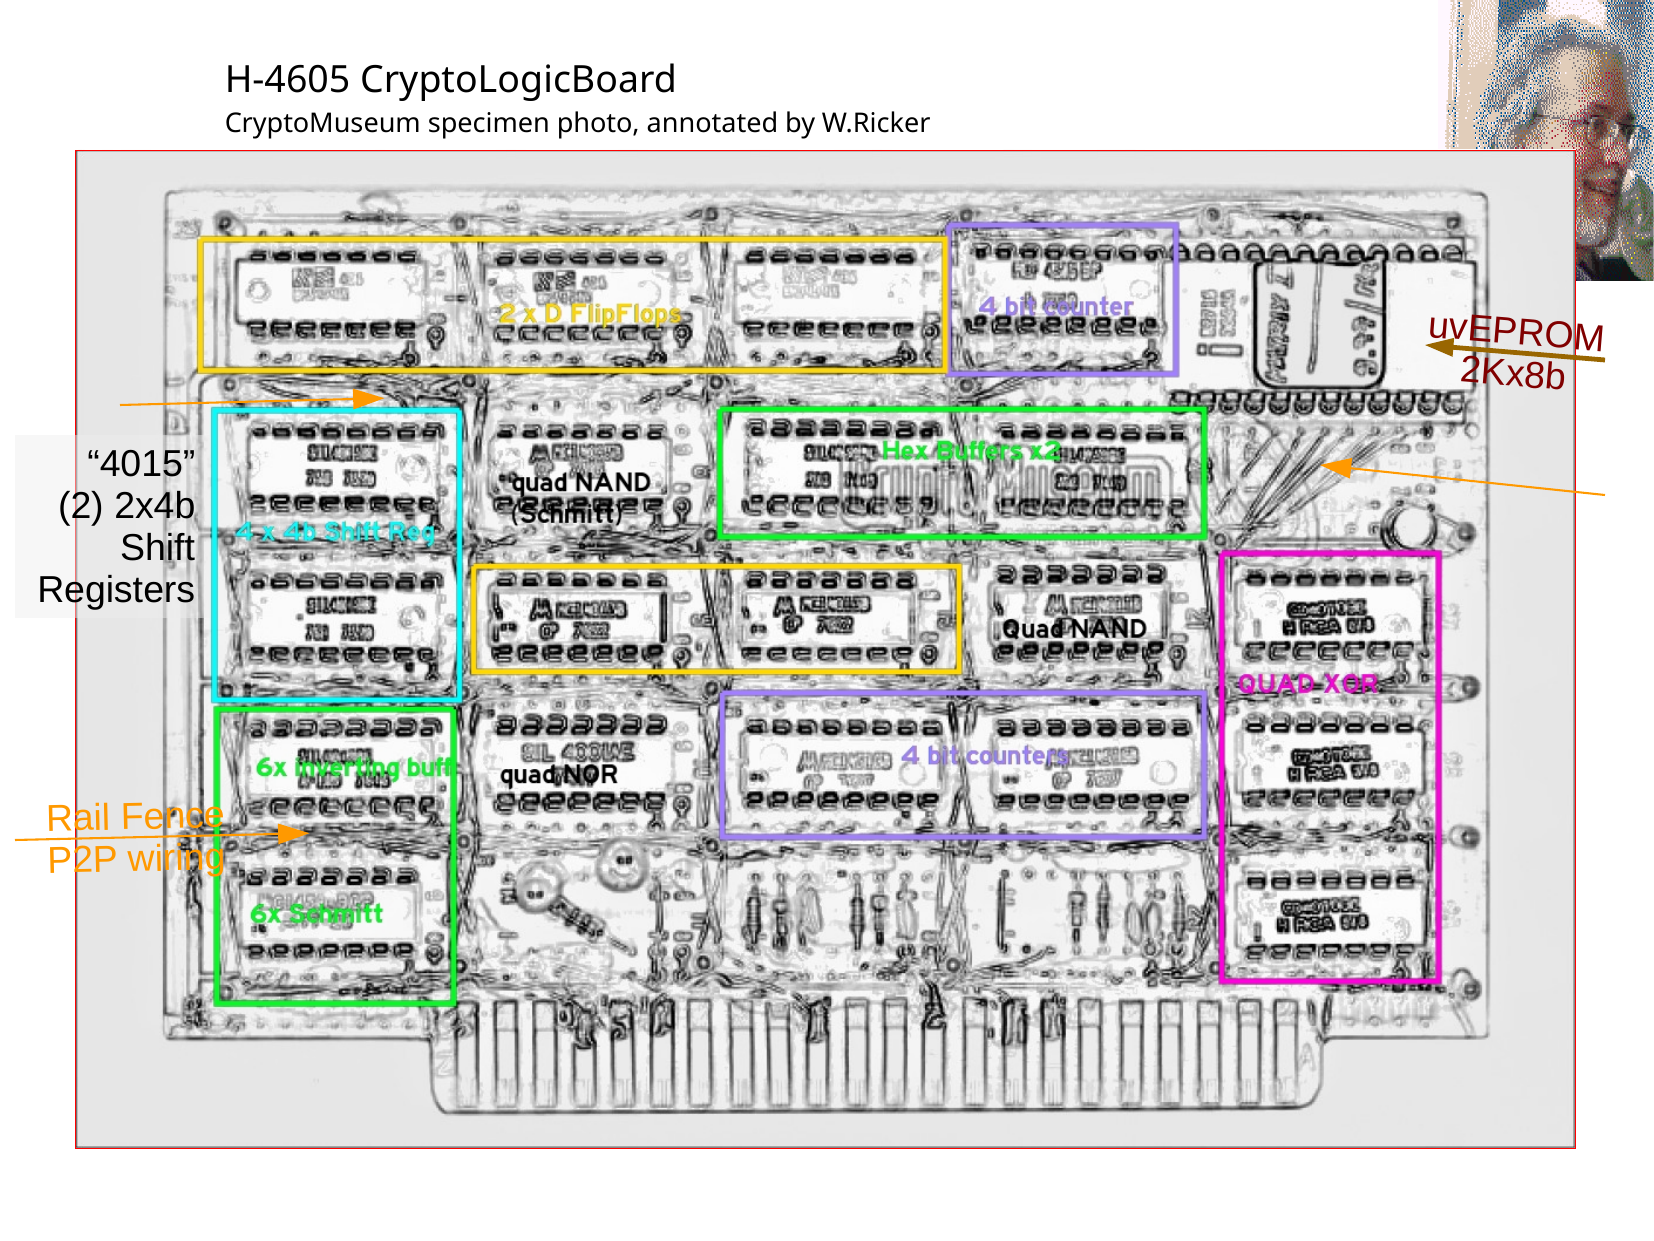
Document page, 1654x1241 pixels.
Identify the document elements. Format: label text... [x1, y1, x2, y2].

picture [75, 0, 1654, 1149]
text_box “4015” (2) 2x4b Shift Registers [15, 435, 211, 618]
picture [75, 812, 87, 821]
text_box H-4605 CryptoLogicBoard CryptoMuseum specimen photo, annotated by W.Ricker [210, 45, 1381, 136]
picture [75, 848, 87, 867]
picture [78, 820, 87, 828]
